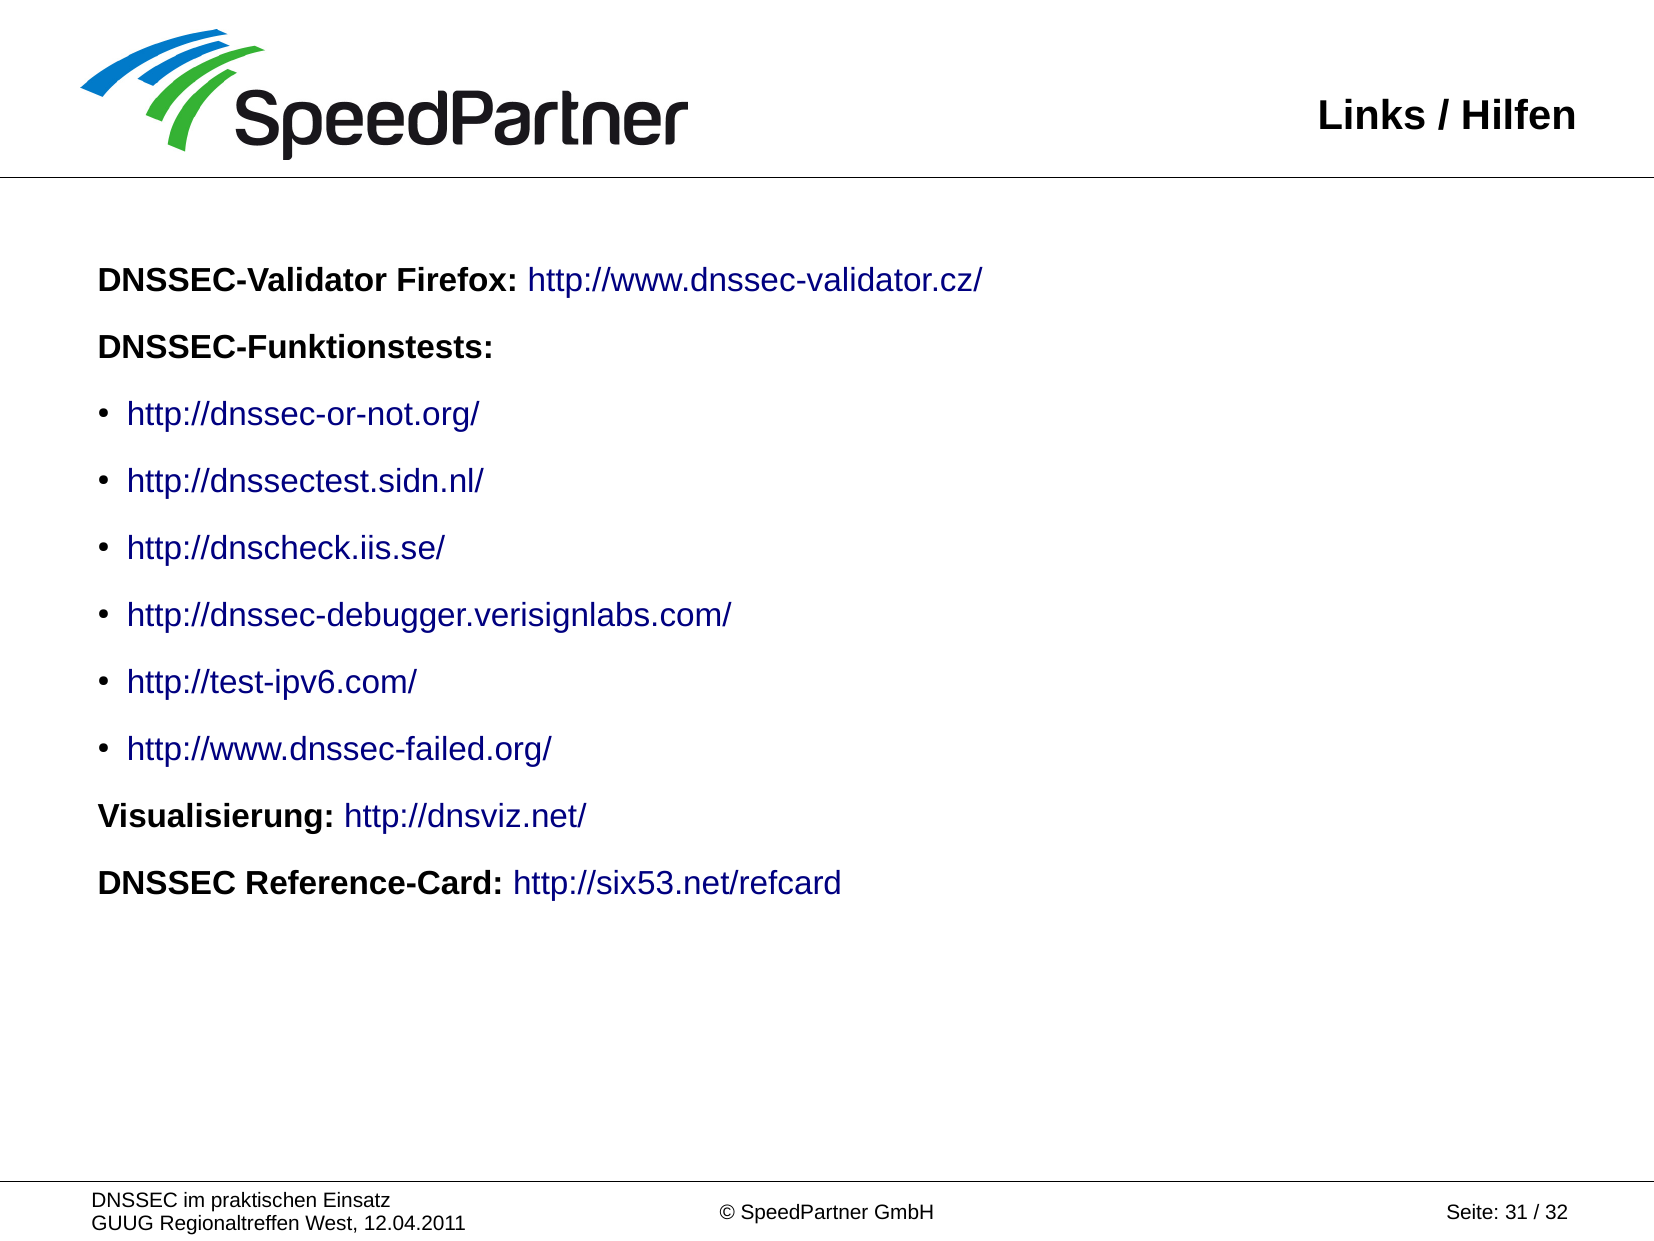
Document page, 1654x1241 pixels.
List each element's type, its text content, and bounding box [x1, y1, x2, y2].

title Links / Hilfen [590, 70, 1577, 160]
picture [80, 29, 688, 160]
text_box DNSSEC-Validator Firefox: http://www.dnssec-validator.cz/ DNSSEC-Funktionstests: http://dnssec-or-not.org/ http://dnssectest.sidn.nl/ http://dnscheck.iis.se/ http://dnssec-debugger.verisignlabs.com/ http://test-ipv6.com/ http://www.dnssec-failed.org/ Visualisierung: http://dnsviz.net/ DNSSEC Reference-Card: http://six53.net/refcard [82, 253, 1565, 1151]
